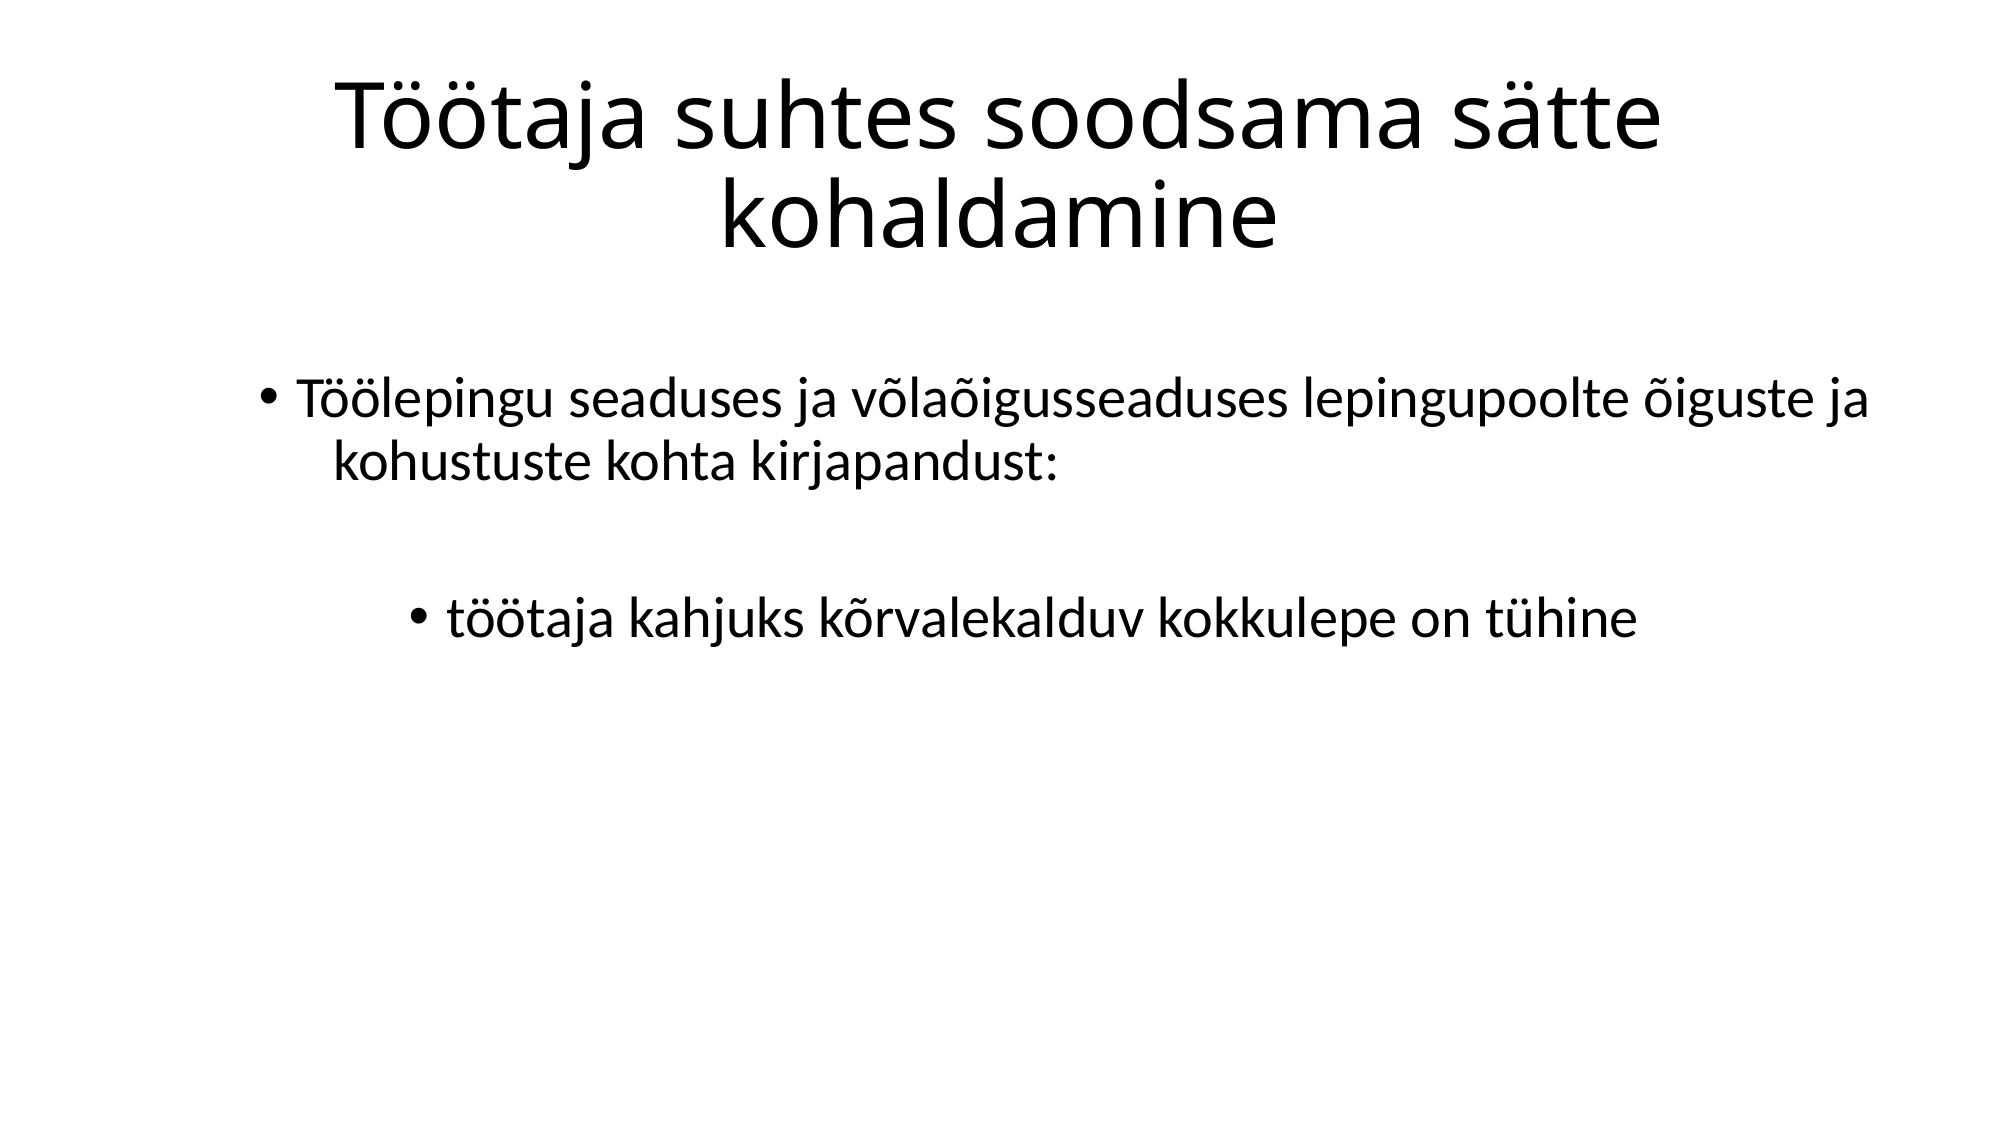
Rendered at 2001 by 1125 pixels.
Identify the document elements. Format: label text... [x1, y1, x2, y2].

title Töötaja suhtes soodsama sätte kohaldamine [137, 59, 1863, 278]
list Töölepingu seaduses ja võlaõigusseaduses lepingupoolte õiguste ja kohustuste kohta kirjapandust: töötaja kahjuks kõrvalekalduv kokkulepe on tühine [243, 360, 1887, 951]
